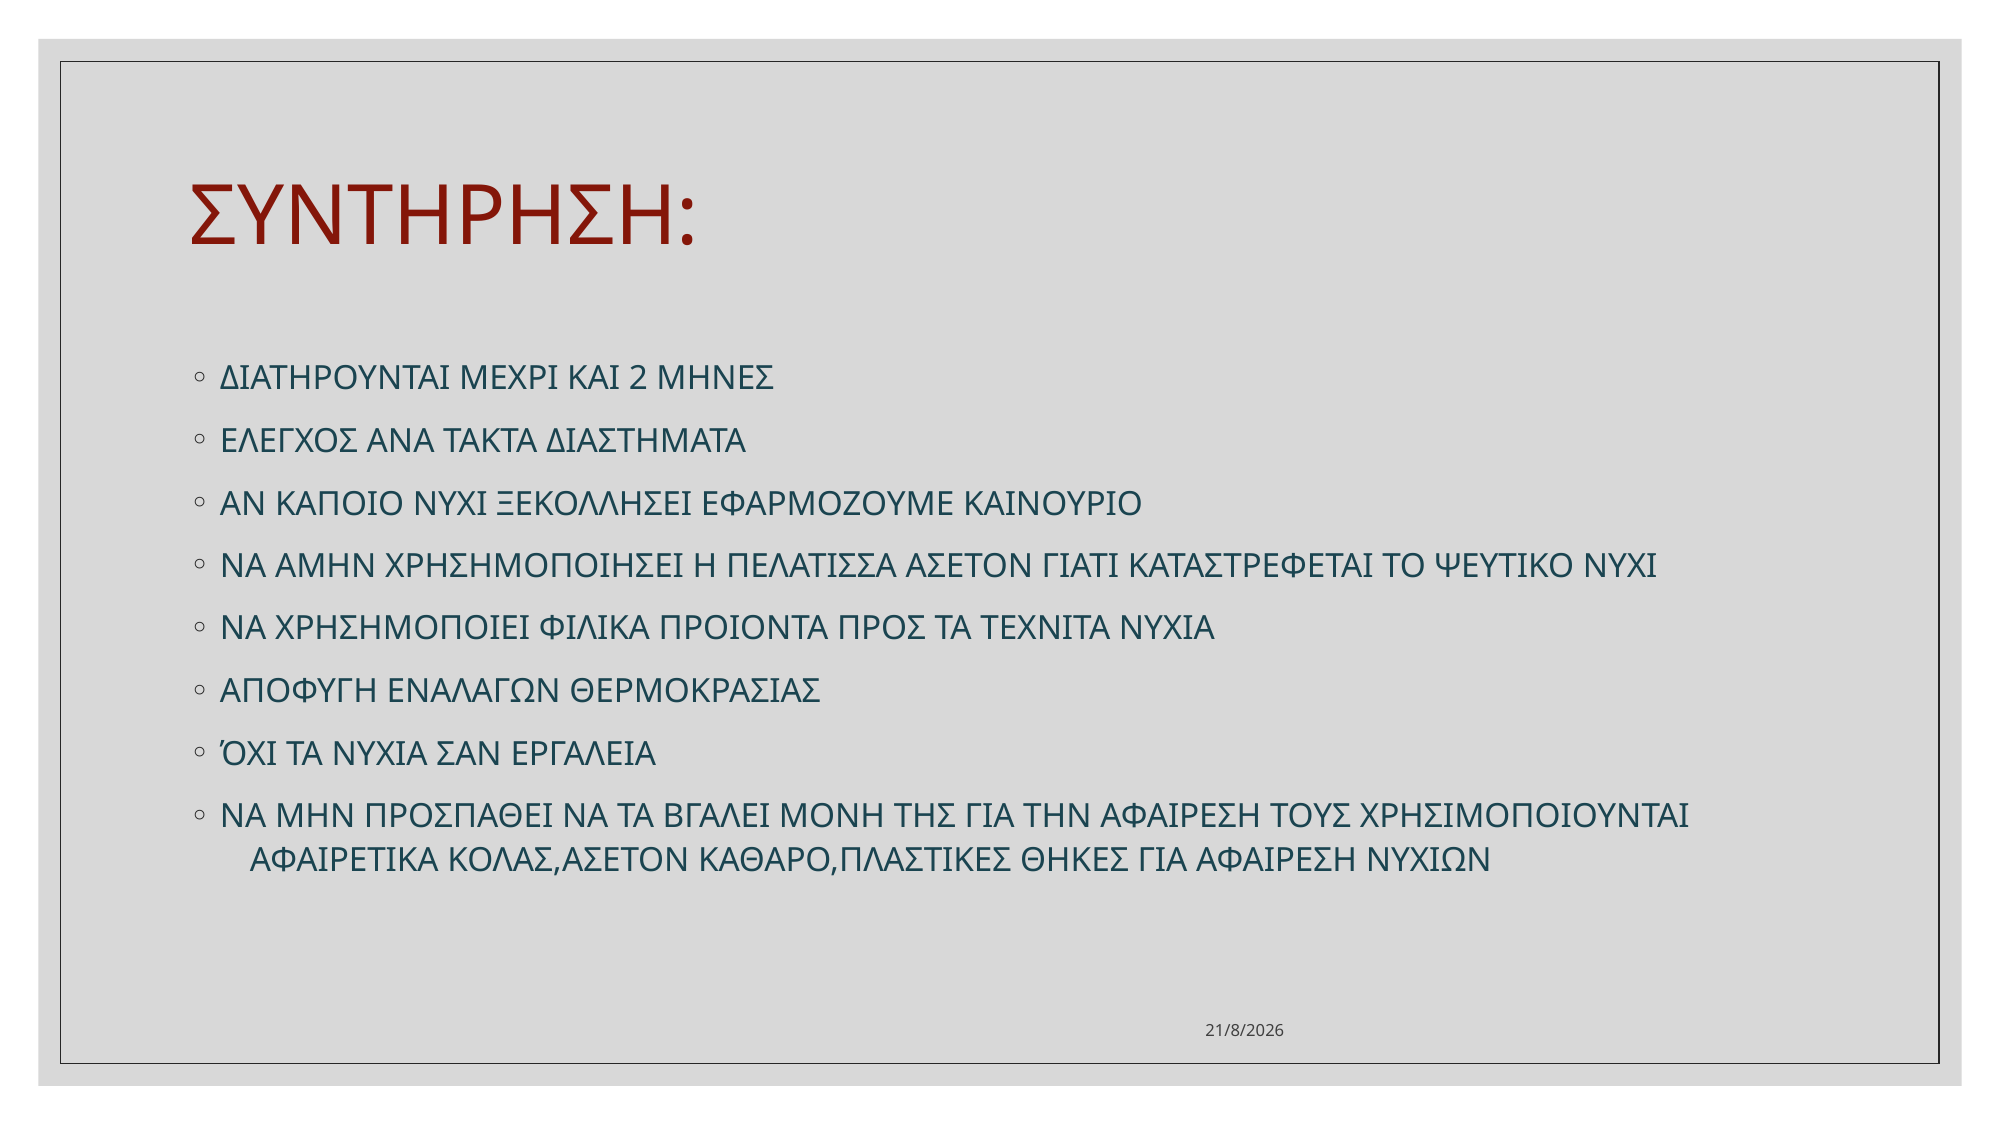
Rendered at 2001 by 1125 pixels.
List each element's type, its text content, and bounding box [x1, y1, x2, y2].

list ΔΙΑΤΗΡΟΥΝΤΑΙ ΜΕΧΡΙ ΚΑΙ 2 ΜΗΝΕΣ ΕΛΕΓΧΟΣ ΑΝΑ ΤΑΚΤΑ ΔΙΑΣΤΗΜΑΤΑ ΑΝ ΚΑΠΟΙΟ ΝΥΧΙ ΞΕΚΟΛΛΗΣΕΙ ΕΦΑΡΜΟΖΟΥΜΕ ΚΑΙΝΟΥΡΙΟ ΝΑ ΑΜΗΝ ΧΡΗΣΗΜΟΠΟΙΗΣΕΙ Η ΠΕΛΑΤΙΣΣΑ ΑΣΕΤΟΝ ΓΙΑΤΙ ΚΑΤΑΣΤΡΕΦΕΤΑΙ ΤΟ ΨΕΥΤΙΚΟ ΝΥΧΙ ΝΑ ΧΡΗΣΗΜΟΠΟΙΕΙ ΦΙΛΙΚΑ ΠΡΟΙΟΝΤΑ ΠΡΟΣ ΤΑ ΤΕΧΝΙΤΑ ΝΥΧΙΑ ΑΠΟΦΥΓΗ ΕΝΑΛΑΓΩΝ ΘΕΡΜΟΚΡΑΣΙΑΣ ΌΧΙ ΤΑ ΝΥΧΙΑ ΣΑΝ ΕΡΓΑΛΕΙΑ ΝΑ ΜΗΝ ΠΡΟΣΠΑΘΕΙ ΝΑ ΤΑ ΒΓΑΛΕΙ ΜΟΝΗ ΤΗΣ ΓΙΑ ΤΗΝ ΑΦΑΙΡΕΣΗ ΤΟΥΣ ΧΡΗΣΙΜΟΠΟΙΟΥΝΤΑΙ ΑΦΑΙΡΕΤΙΚΑ ΚΟΛΑΣ,ΑΣΕΤΟΝ ΚΑΘΑΡΟ,ΠΛΑΣΤΙΚΕΣ ΘΗΚΕΣ ΓΙΑ ΑΦΑΙΡΕΣΗ ΝΥΧΙΩΝ [174, 345, 1825, 977]
title ΣΥΝΤΗΡΗΣΗ: [174, 105, 1825, 331]
text_box 19/2/2020 [1190, 990, 1666, 1051]
